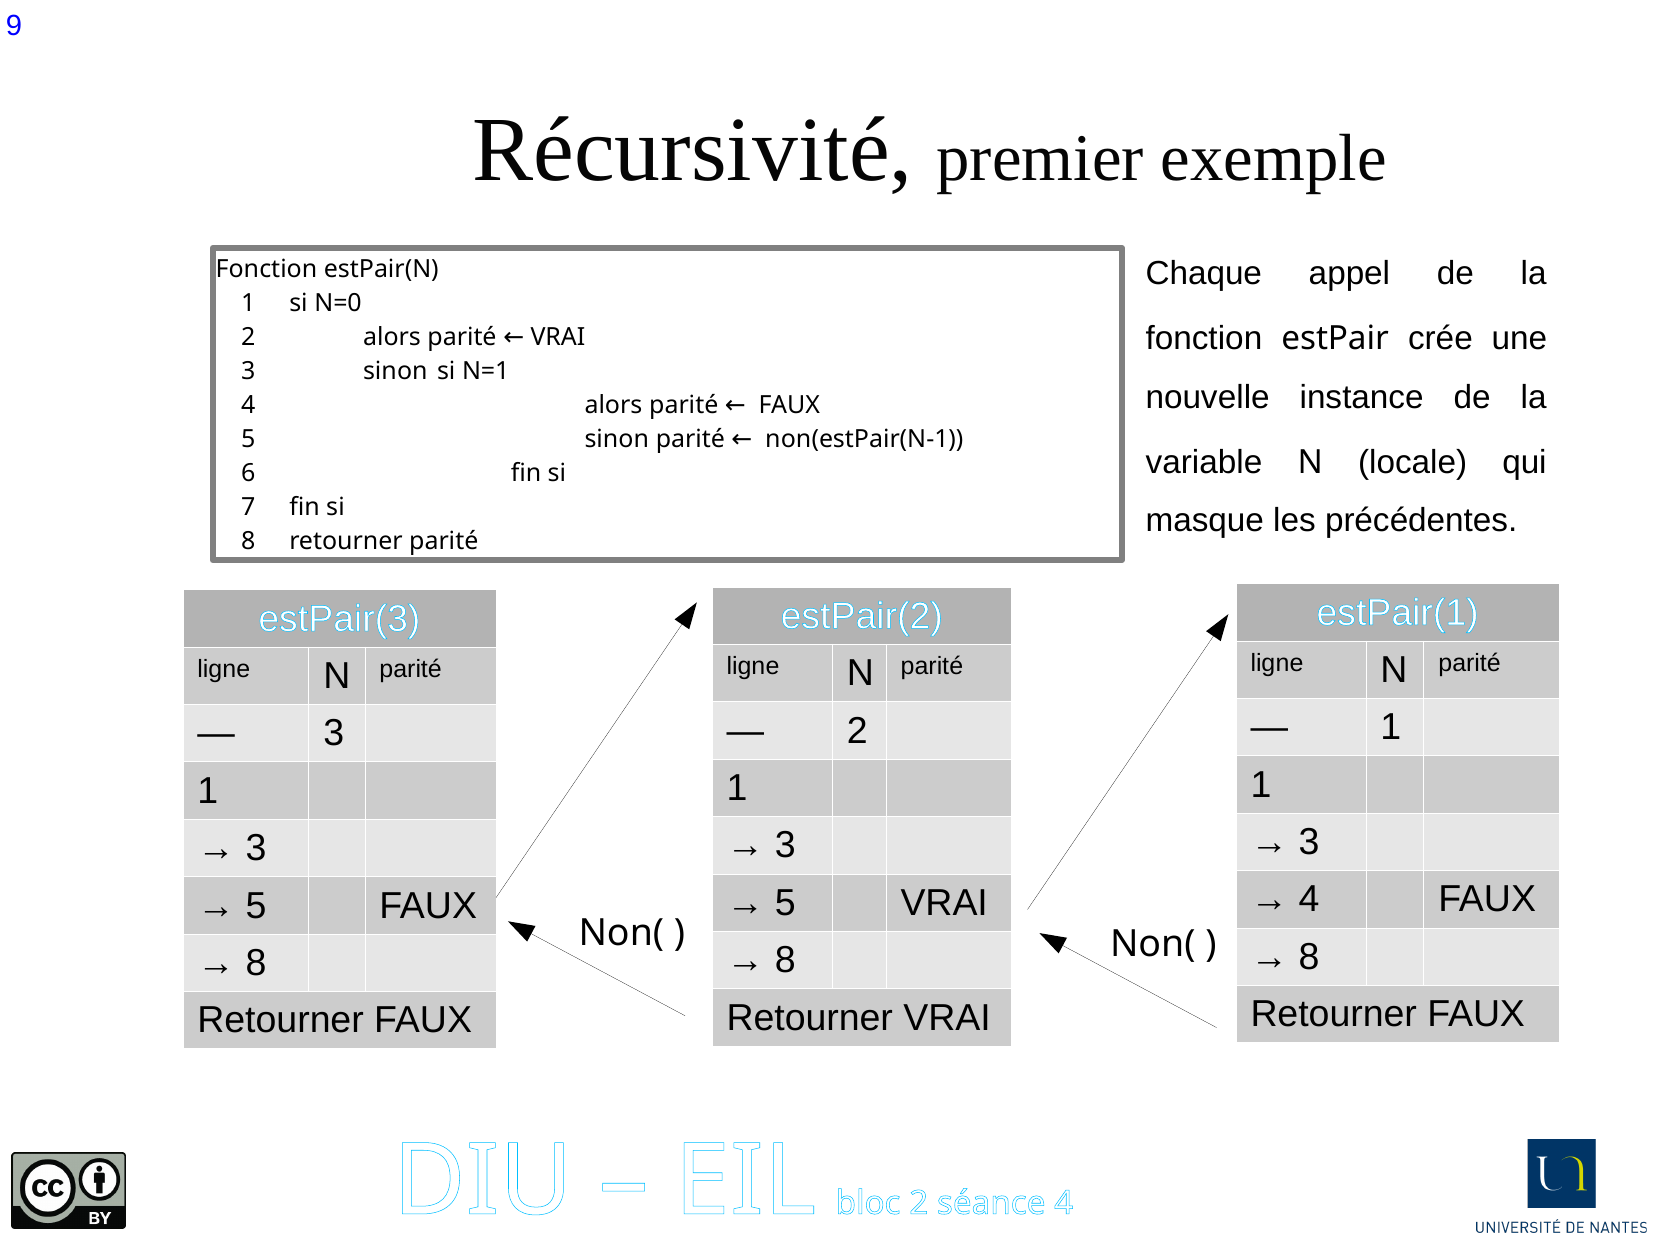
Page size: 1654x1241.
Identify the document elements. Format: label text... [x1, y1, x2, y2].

table_cell [1367, 871, 1423, 928]
table_cell 1 [184, 762, 308, 819]
picture [801, 607, 819, 629]
table_cell 2 [833, 702, 886, 759]
text_box 1 2 3 4 5 6 7 8 [200, 277, 296, 563]
picture [407, 603, 419, 640]
table_cell → 3 [713, 817, 832, 874]
table_cell FAUX [1424, 871, 1559, 928]
table_cell N [1367, 642, 1423, 698]
table_cell 1 [1237, 756, 1366, 813]
picture [364, 610, 375, 632]
table_cell — [184, 705, 308, 761]
picture [838, 1188, 855, 1215]
picture [683, 1142, 725, 1215]
picture [910, 1189, 927, 1215]
table_cell [366, 762, 496, 819]
table_header estPair(2) [713, 588, 1011, 644]
table_cell [1367, 814, 1423, 870]
picture [972, 1195, 988, 1215]
table_cell [833, 875, 886, 931]
table_cell N [309, 648, 365, 704]
table_cell ligne [184, 648, 308, 704]
table_cell [309, 820, 365, 876]
picture [773, 1142, 815, 1215]
table_cell → 5 [184, 877, 308, 934]
picture [858, 1188, 863, 1215]
picture [856, 607, 877, 629]
table_cell — [713, 702, 832, 759]
picture [279, 610, 297, 632]
picture [1476, 1139, 1647, 1233]
picture [886, 1195, 900, 1215]
picture [878, 608, 883, 629]
table_cell — [1237, 699, 1366, 755]
picture [11, 1152, 126, 1229]
picture [938, 1195, 952, 1215]
picture [602, 1182, 645, 1192]
table_cell [887, 817, 1011, 874]
picture [820, 603, 831, 629]
picture [781, 607, 801, 629]
table_cell [887, 932, 1011, 988]
table_cell 1 [713, 760, 832, 816]
picture [833, 602, 854, 629]
picture [1447, 598, 1465, 626]
picture [402, 1142, 460, 1215]
picture [899, 600, 910, 637]
picture [1392, 604, 1413, 626]
subtitle Chaque appel de la fonction estPair crée une nouvelle instance de la variable N (locale) qui masque les précédentes. [1145, 236, 1548, 544]
picture [508, 1142, 564, 1216]
table_cell [1424, 814, 1559, 870]
table_cell [309, 877, 365, 934]
picture [930, 600, 941, 637]
title Récursivité, premier exemple [265, 47, 1595, 252]
picture [259, 610, 278, 632]
picture [297, 606, 306, 612]
picture [1356, 600, 1367, 626]
table_cell [833, 817, 886, 874]
table_cell 1 [1367, 699, 1423, 755]
table_cell Retourner VRAI [713, 989, 1011, 1046]
table_cell → 3 [1237, 814, 1366, 870]
table_cell [833, 932, 886, 988]
table_cell [1424, 929, 1559, 985]
picture [1012, 1195, 1026, 1215]
picture [911, 601, 929, 629]
table_cell N [833, 645, 886, 701]
table_cell → 3 [184, 820, 308, 876]
table_cell parité [1424, 642, 1559, 698]
table_cell [887, 702, 1011, 759]
picture [376, 603, 386, 640]
table_cell [366, 935, 496, 991]
table_cell [366, 705, 496, 761]
table_cell 3 [309, 705, 365, 761]
table_cell [309, 762, 365, 819]
table_cell → 8 [1237, 929, 1366, 985]
picture [954, 1188, 971, 1215]
table_cell parité [887, 645, 1011, 701]
picture [1337, 604, 1355, 626]
picture [886, 607, 897, 629]
picture [1465, 597, 1477, 634]
picture [469, 1142, 496, 1215]
picture [388, 604, 407, 632]
table_cell → 8 [713, 932, 832, 988]
picture [1371, 598, 1390, 626]
text_box Non( ) [549, 897, 715, 960]
table_cell → 5 [713, 875, 832, 931]
picture [992, 1195, 1009, 1215]
picture [300, 613, 309, 632]
table_cell Retourner FAUX [1237, 986, 1559, 1042]
table_cell VRAI [887, 875, 1011, 931]
table_cell Retourner FAUX [184, 992, 496, 1048]
picture [1054, 1189, 1073, 1215]
table_header estPair(3) [184, 590, 496, 647]
picture [866, 1195, 884, 1215]
picture [356, 610, 360, 632]
text_box Non( ) [1080, 909, 1247, 972]
table_cell → 8 [184, 935, 308, 991]
table_cell → 4 [1237, 871, 1366, 928]
table_cell [1424, 756, 1559, 813]
text_box Fonction estPair(N) si N=0 alors parité ← VRAI sinon si N=1 alors parité ← FAUX sinon parité ← non(estPair(N-1)) fin si fin si retourner parité [212, 248, 1123, 544]
picture [1028, 1195, 1045, 1215]
picture [334, 610, 355, 632]
picture [1422, 604, 1433, 626]
table_cell ligne [1237, 642, 1366, 698]
table_cell [309, 935, 365, 991]
table_cell [1367, 756, 1423, 813]
table_cell parité [366, 648, 496, 704]
table_cell [1424, 699, 1559, 755]
picture [1317, 604, 1336, 626]
table_cell [366, 820, 496, 876]
picture [1372, 601, 1387, 613]
picture [1414, 604, 1419, 626]
picture [311, 605, 332, 632]
picture [733, 1142, 761, 1215]
table_cell FAUX [366, 877, 496, 934]
table_header estPair(1) [1237, 584, 1559, 641]
picture [1434, 597, 1446, 634]
table_cell [833, 760, 886, 816]
table_cell ligne [713, 645, 832, 701]
table_cell [1367, 929, 1423, 985]
table_cell [887, 760, 1011, 816]
